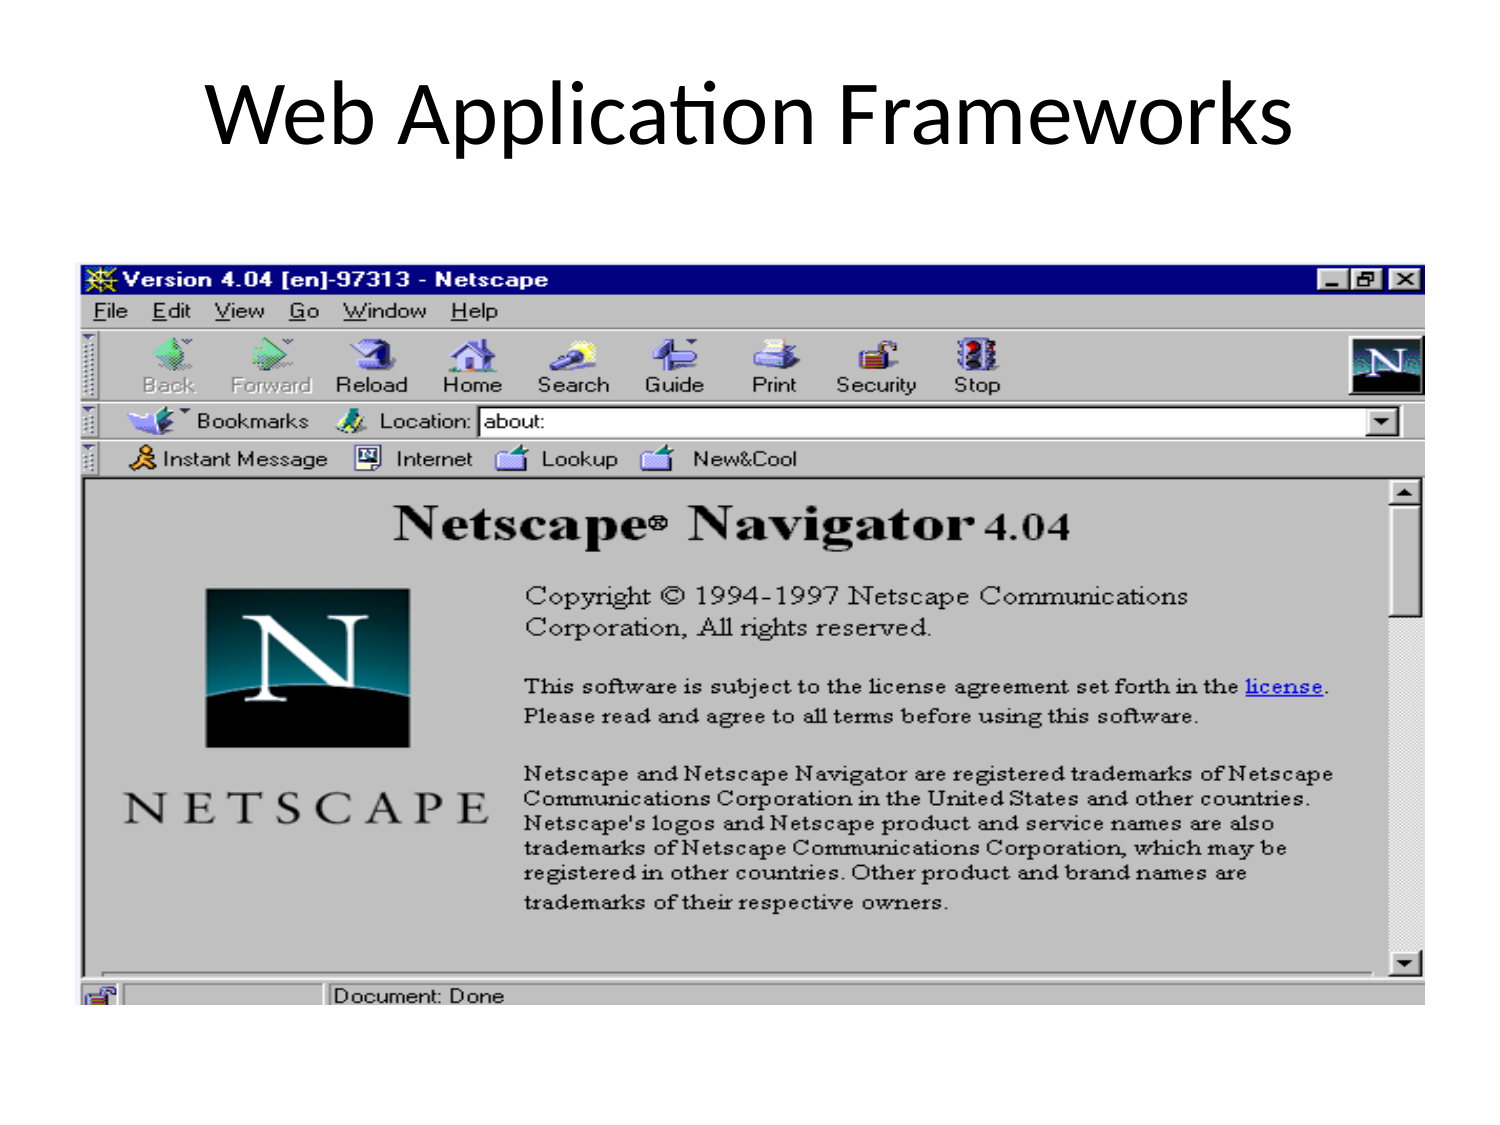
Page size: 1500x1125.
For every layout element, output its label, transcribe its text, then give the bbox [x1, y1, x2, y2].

picture [75, 262, 1425, 1005]
title Web Application Frameworks [75, 45, 1425, 233]
